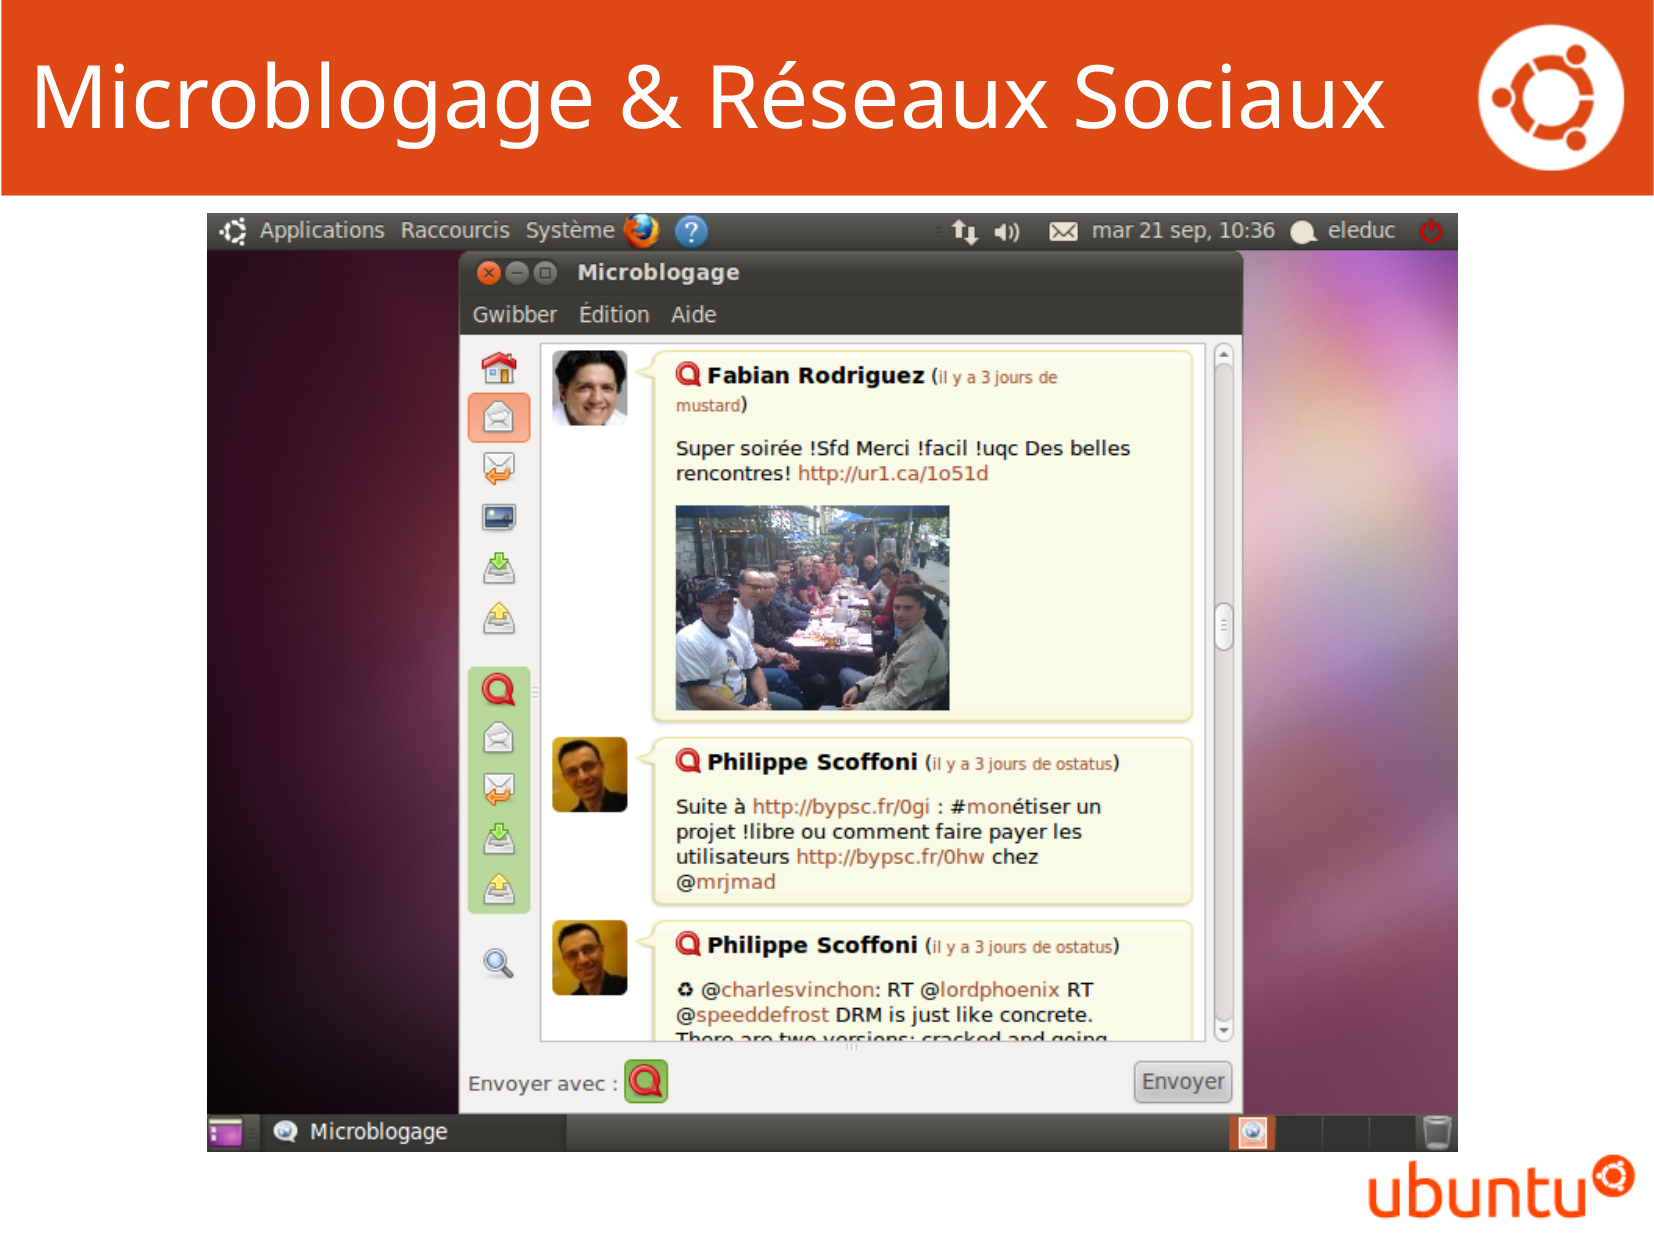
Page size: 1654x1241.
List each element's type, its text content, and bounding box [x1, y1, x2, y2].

picture [0, 0, 1654, 1241]
title Microblogage & Réseaux Sociaux [29, 18, 1459, 170]
